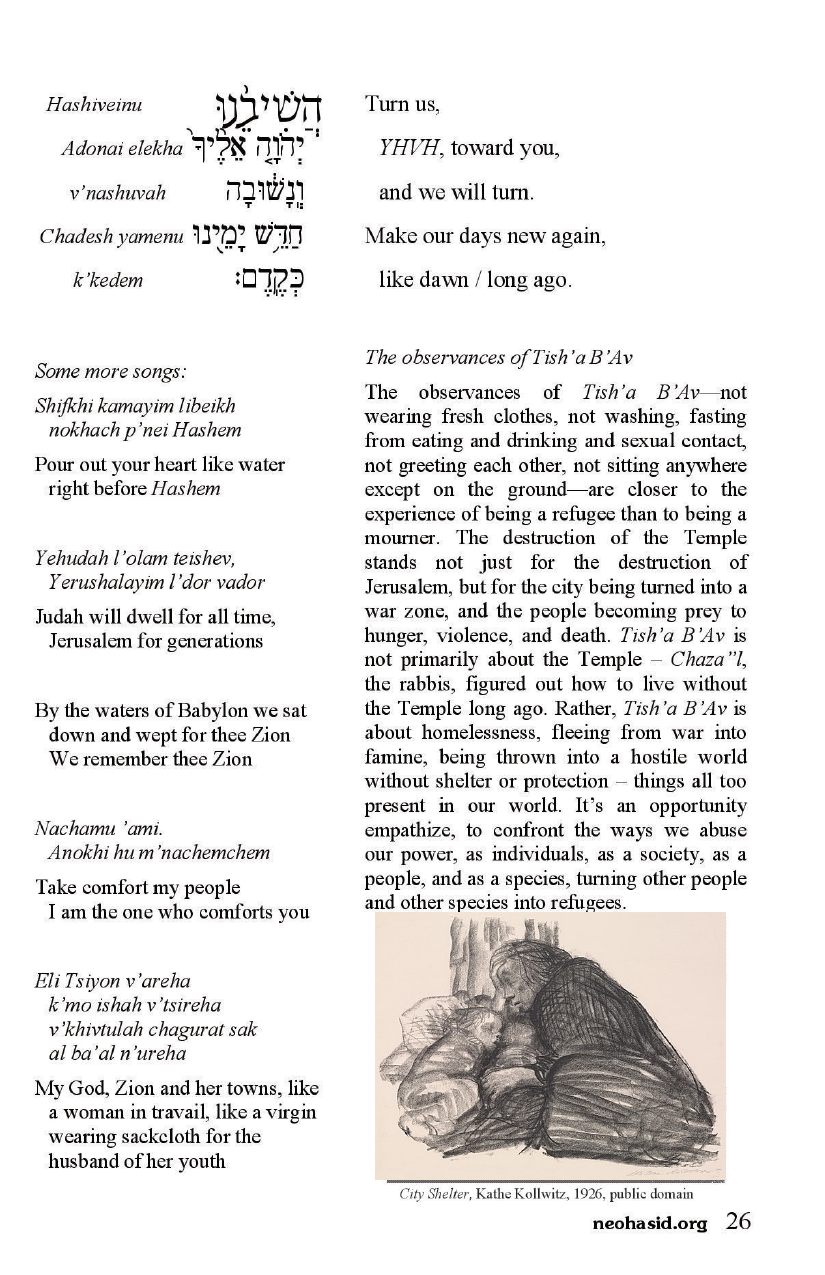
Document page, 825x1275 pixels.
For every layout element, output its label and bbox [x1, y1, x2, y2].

text_box [0, 0, 825, 1275]
picture [375, 912, 726, 1180]
